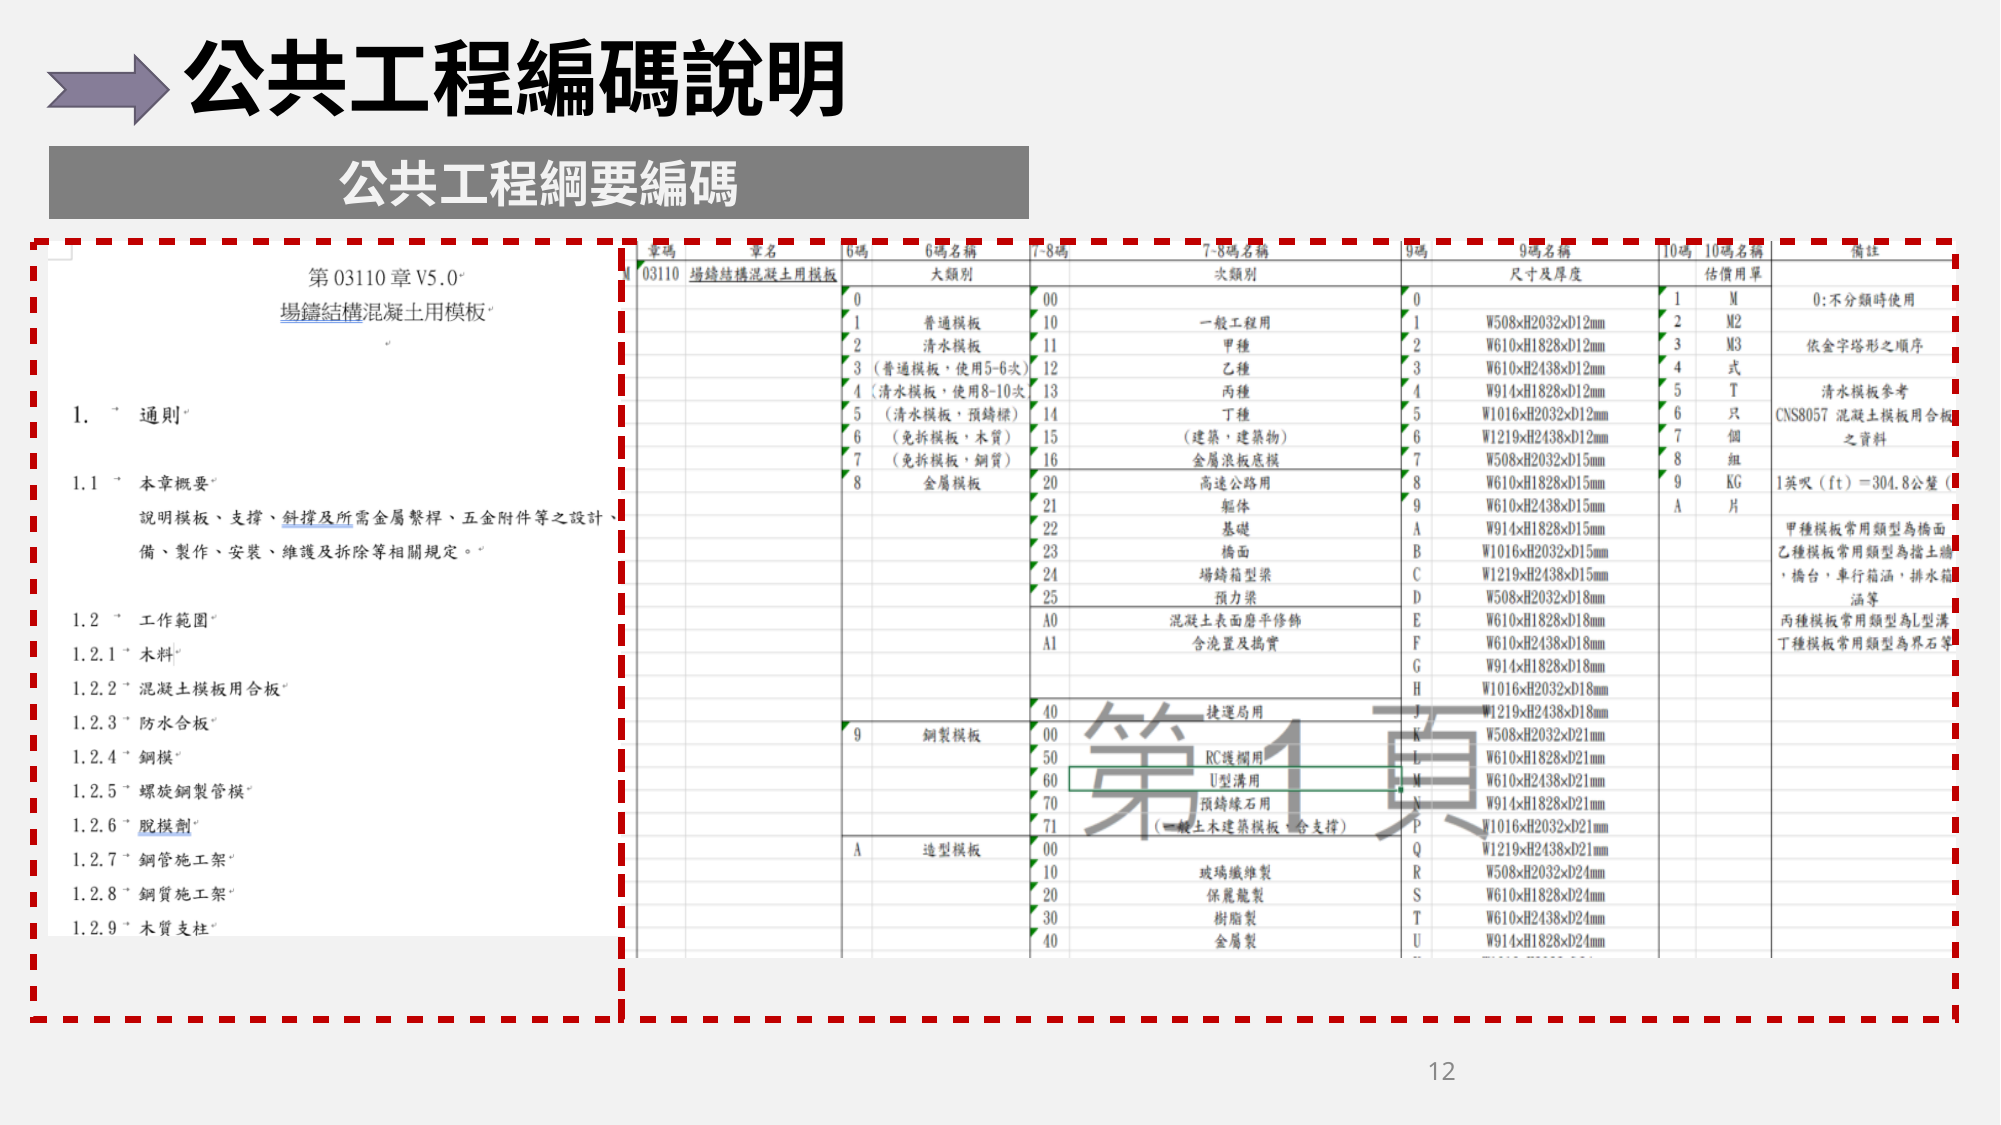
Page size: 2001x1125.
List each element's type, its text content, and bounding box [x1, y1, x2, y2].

text_box 12 [1412, 1042, 1863, 1103]
text_box [48, 55, 167, 124]
text_box 公共工程綱要編碼 [49, 146, 1029, 219]
text_box 公共工程編碼說明 [167, 18, 1375, 135]
picture [48, 241, 1956, 958]
